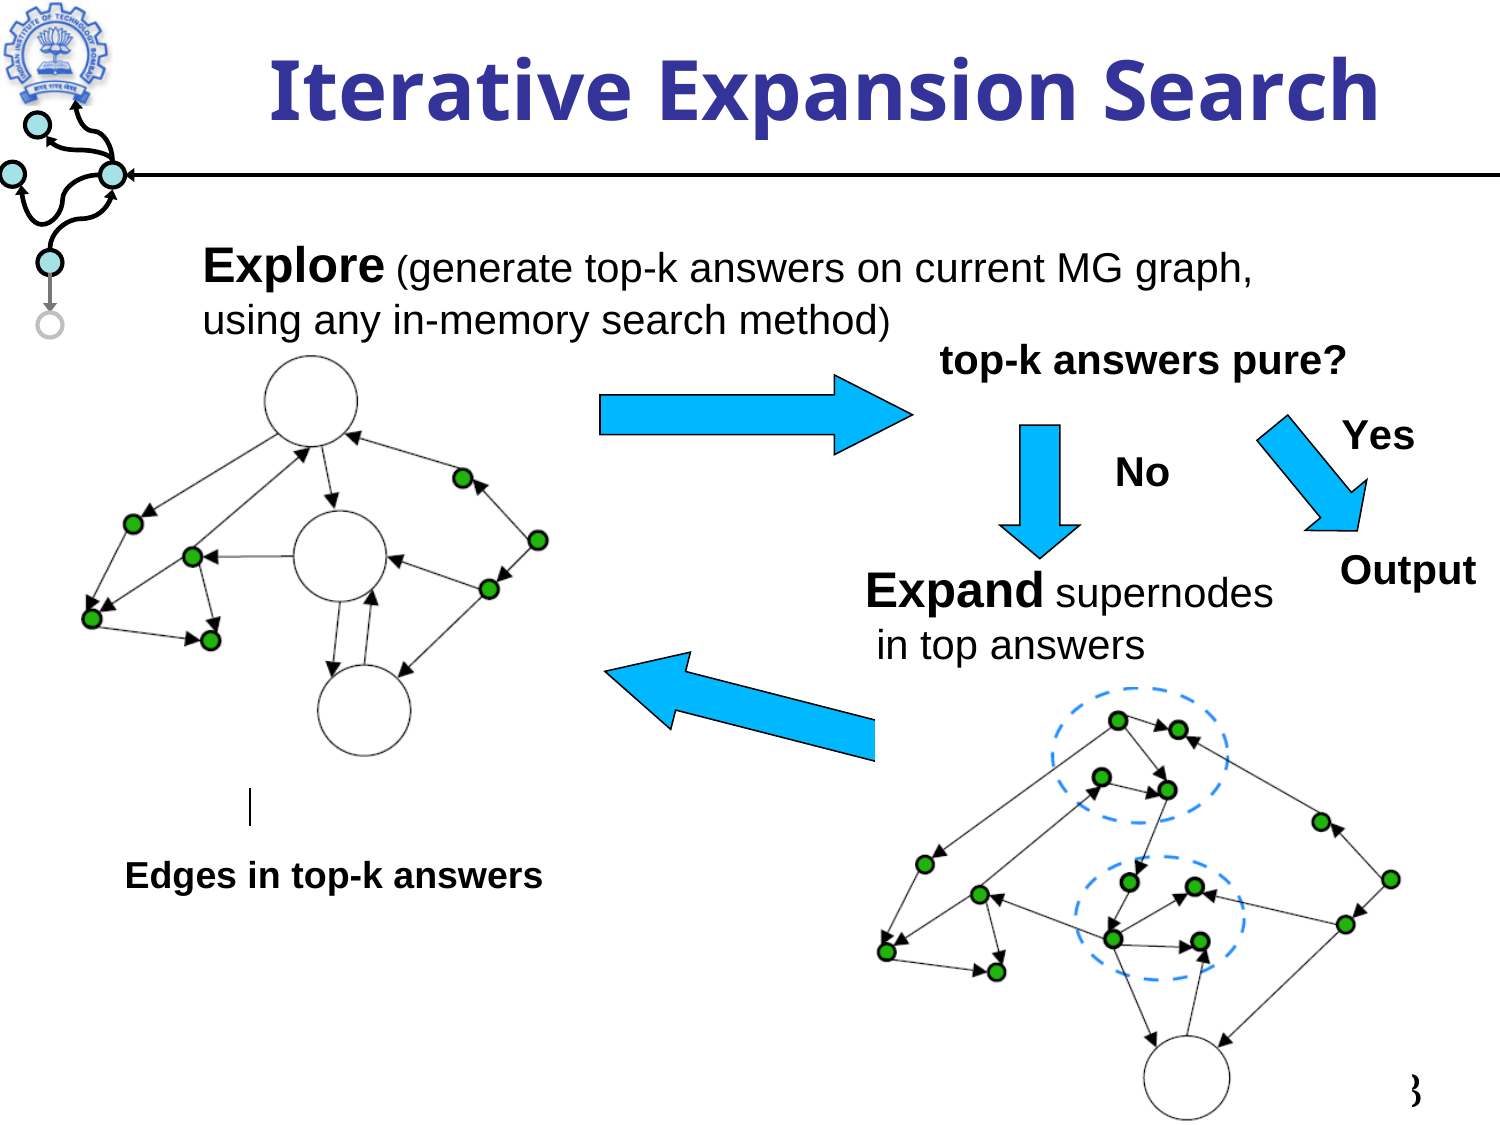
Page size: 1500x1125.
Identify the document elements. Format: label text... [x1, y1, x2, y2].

picture [75, 324, 576, 788]
text_box Yes [1326, 399, 1431, 466]
text_box Output [1325, 534, 1492, 601]
text_box [999, 425, 1080, 549]
text_box [576, 374, 913, 538]
text_box Expand supernodes in top answers [849, 549, 1290, 676]
text_box Explore (generate top-k answers on current MG graph, using any in-memory search method) [187, 224, 1281, 351]
text_box top-k answers pure? [924, 324, 1364, 391]
title Iterative Expansion Search [200, 12, 1476, 163]
text_box [1256, 415, 1367, 531]
picture [0, 0, 113, 106]
text_box No [1100, 437, 1186, 503]
text_box [604, 652, 875, 762]
picture [875, 687, 1413, 1125]
text_box Edges in top-k answers [109, 843, 559, 904]
